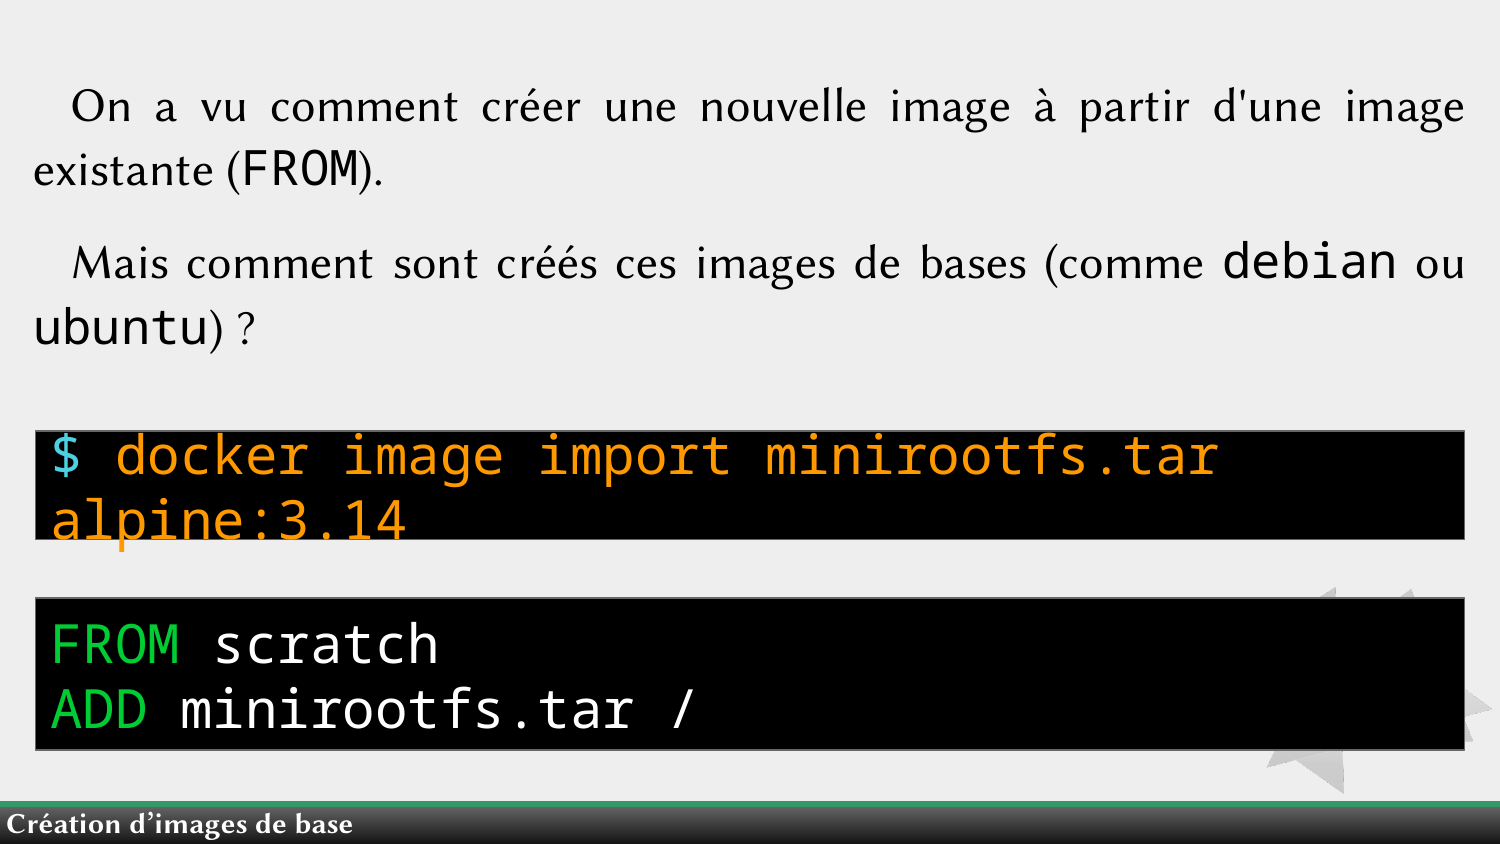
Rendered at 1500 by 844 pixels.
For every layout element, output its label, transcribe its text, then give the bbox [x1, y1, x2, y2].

text_box FROM scratch ADD minirootfs.tar / [35, 597, 1465, 750]
title Création d’images de base [5, 801, 1075, 844]
picture [1187, 587, 1492, 794]
text_box $ docker image import minirootfs.tar alpine:3.14 [35, 431, 1465, 540]
list On a vu comment créer une nouvelle image à partir d'une image existante (FROM). Mais comment sont créés ces images de bases (comme debian ou ubuntu) ? [33, 76, 1467, 361]
